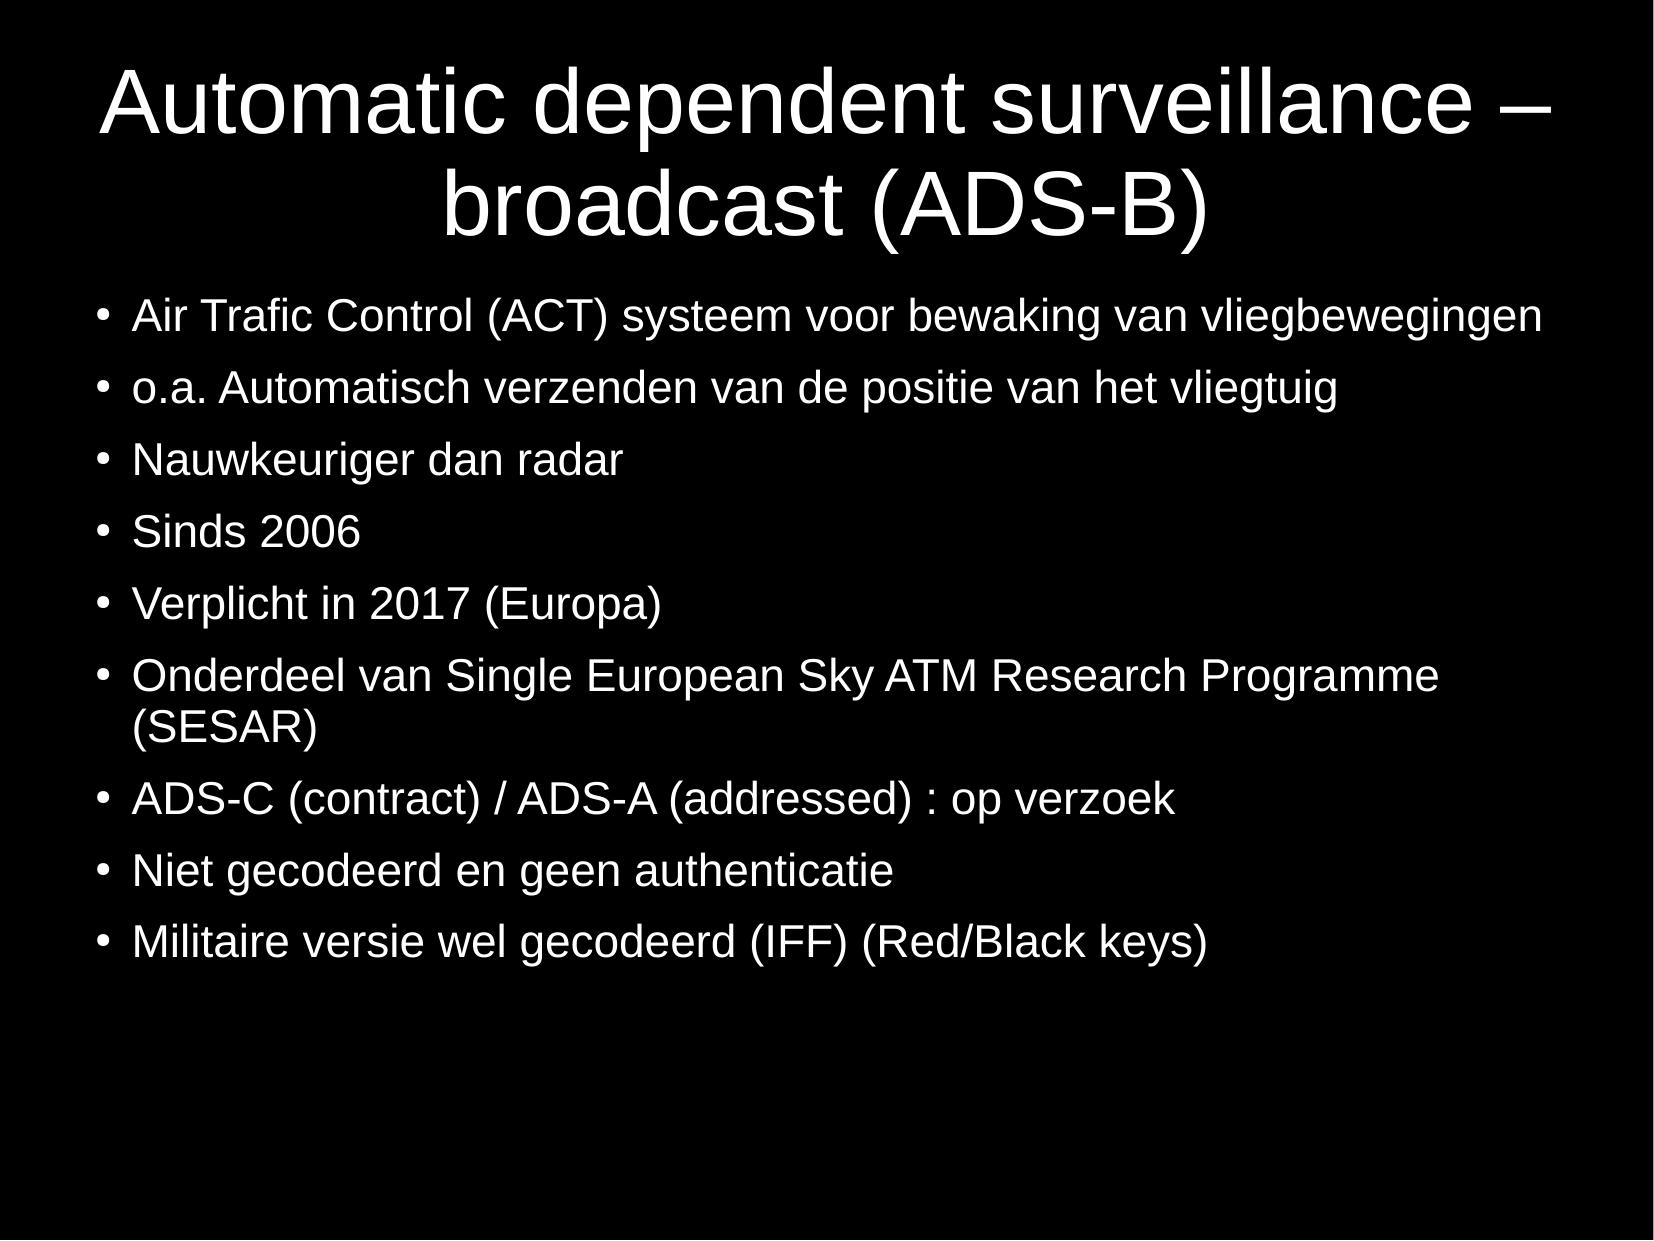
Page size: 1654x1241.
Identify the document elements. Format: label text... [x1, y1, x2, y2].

list Air Trafic Control (ACT) systeem voor bewaking van vliegbewegingen o.a. Automatisch verzenden van de positie van het vliegtuig Nauwkeuriger dan radar Sinds 2006 Verplicht in 2017 (Europa) Onderdeel van Single European Sky ATM Research Programme (SESAR) ADS-C (contract) / ADS-A (addressed) : op verzoek Niet gecodeerd en geen authenticatie Militaire versie wel gecodeerd (IFF) (Red/Black keys) [82, 290, 1571, 1010]
title Automatic dependent surveillance – broadcast (ADS-B) [82, 49, 1571, 257]
